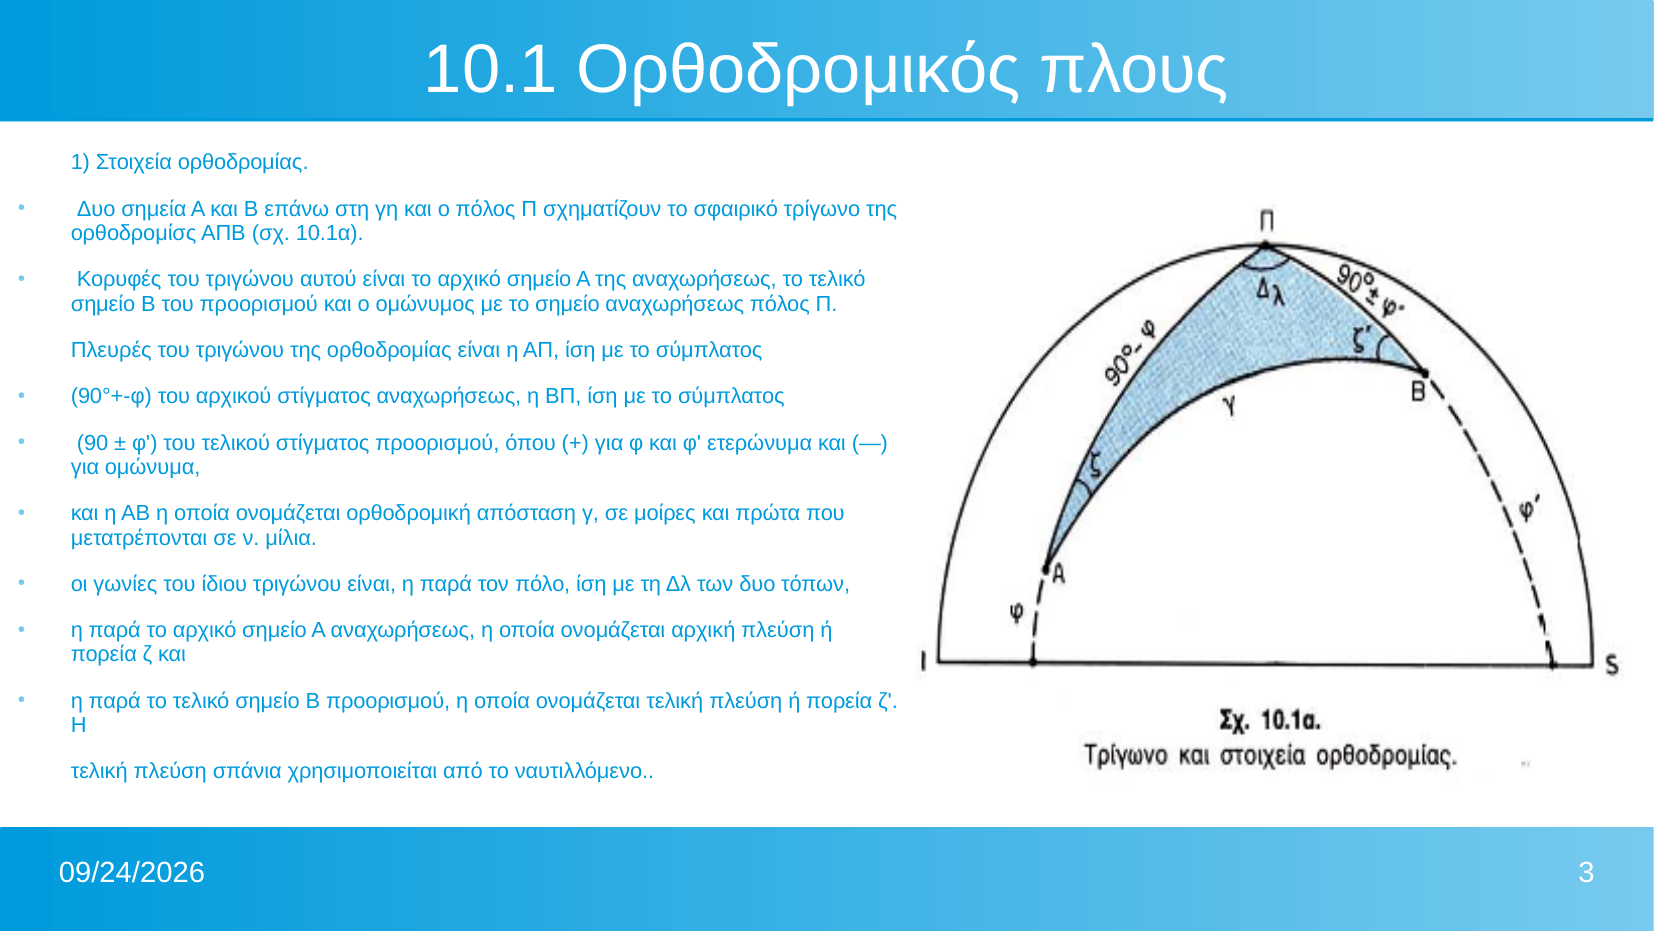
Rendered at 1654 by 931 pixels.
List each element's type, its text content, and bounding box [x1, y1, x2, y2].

title 10.1 Ορθοδρομικός πλους [59, 29, 1595, 108]
list 1) Στοιχεία ορθοδρομίας. Δυο σημεία Α και Β επάνω στη γη και ο πόλος Π σχηματίζουν το σφαιρικό τρίγωνο της ορθοδρομίσς ΑΠΒ (σχ. 10.1α). Κορυφές του τριγώνου αυτού είναι το αρχικό σημείο Α της αναχωρήσεως, το τελικό σημείο Β του προορισμού και o ομώνυμος με το σημείο αναχωρήσεως πόλος Π. Πλευρές του τριγώνου της ορθοδρομίας είναι η ΑΠ, ίση με το σύμπλατος (90°+-φ) του αρχικού στίγματος αναχωρήσεως, η ΒΠ, ίση με το σύμπλατος (90 ± φ') του τελικού στίγματος προορισμού, όπου (+) για φ και φ' ετερώνυμα και (—) για ομώνυμα, και η ΑΒ η οποία ονομάζεται ορθοδρομική απόσταση γ, σε μοίρες και πρώτα που μετατρέπονται σε ν. μίλια. οι γωνίες του ίδιου τριγώνου είναι, η παρά τον πόλο, ίση με τη Δλ των δυο τόπων, η παρά το αρχικό σημείο Α αναχωρήσεως, η οποία ονομάζεται αρχική πλεύση ή πορεία ζ και η παρά το τελικό σημείο Β προορισμού, η οποία ονομάζεται τελική πλεύση ή πορεία ζ'. Η τελική πλεύση σπάνια χρησιμοποιείται από το ναυτιλλόμενο.. [0, 150, 901, 788]
picture [900, 172, 1651, 788]
